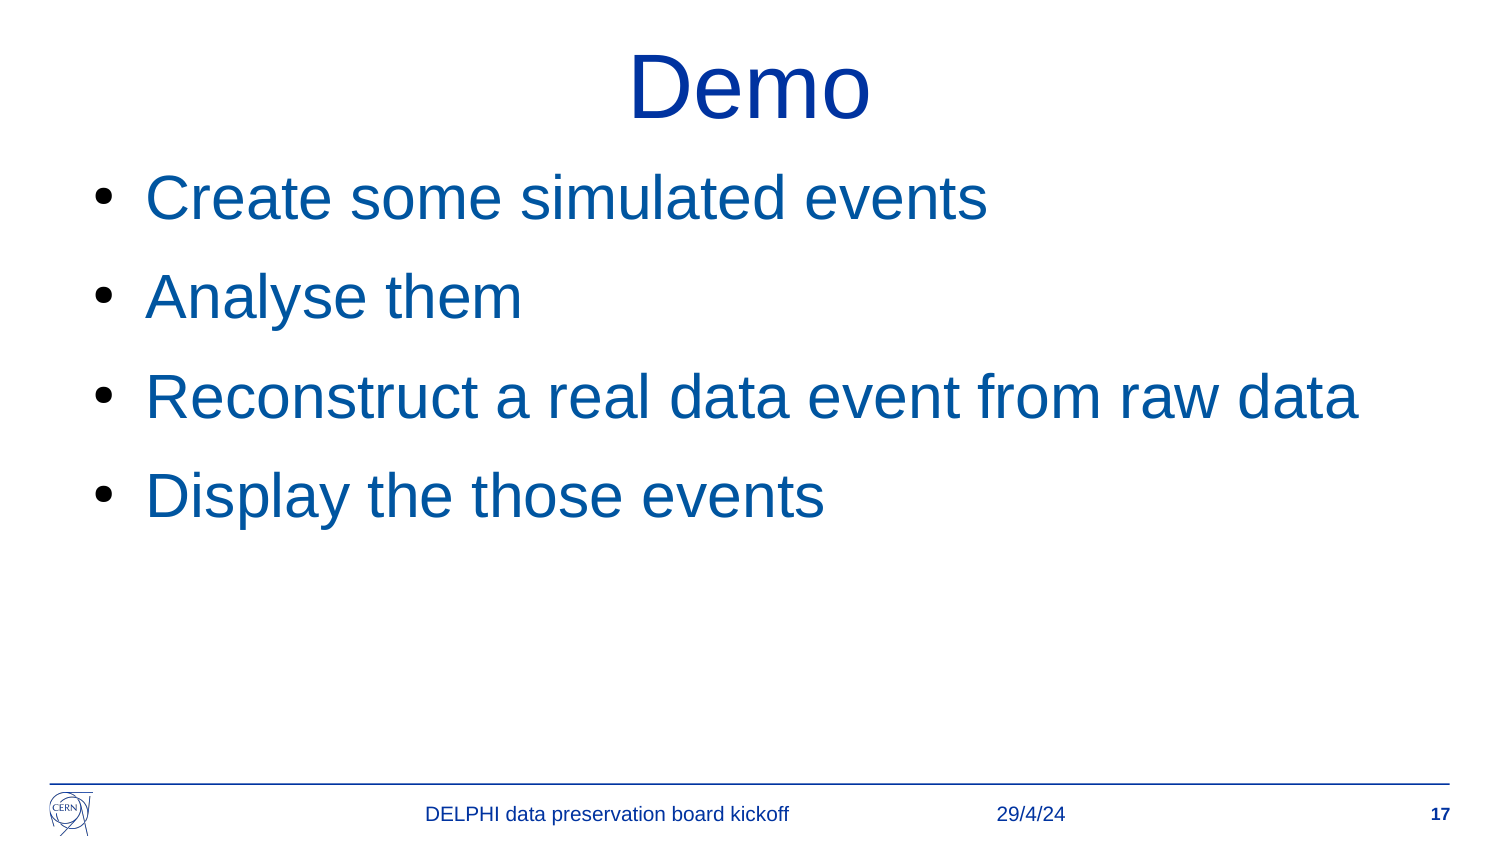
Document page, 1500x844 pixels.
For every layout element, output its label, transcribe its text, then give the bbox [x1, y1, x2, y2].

list Create some simulated events Analyse them Reconstruct a real data event from raw data Display the those events [75, 163, 1425, 756]
title Demo [75, 28, 1425, 145]
